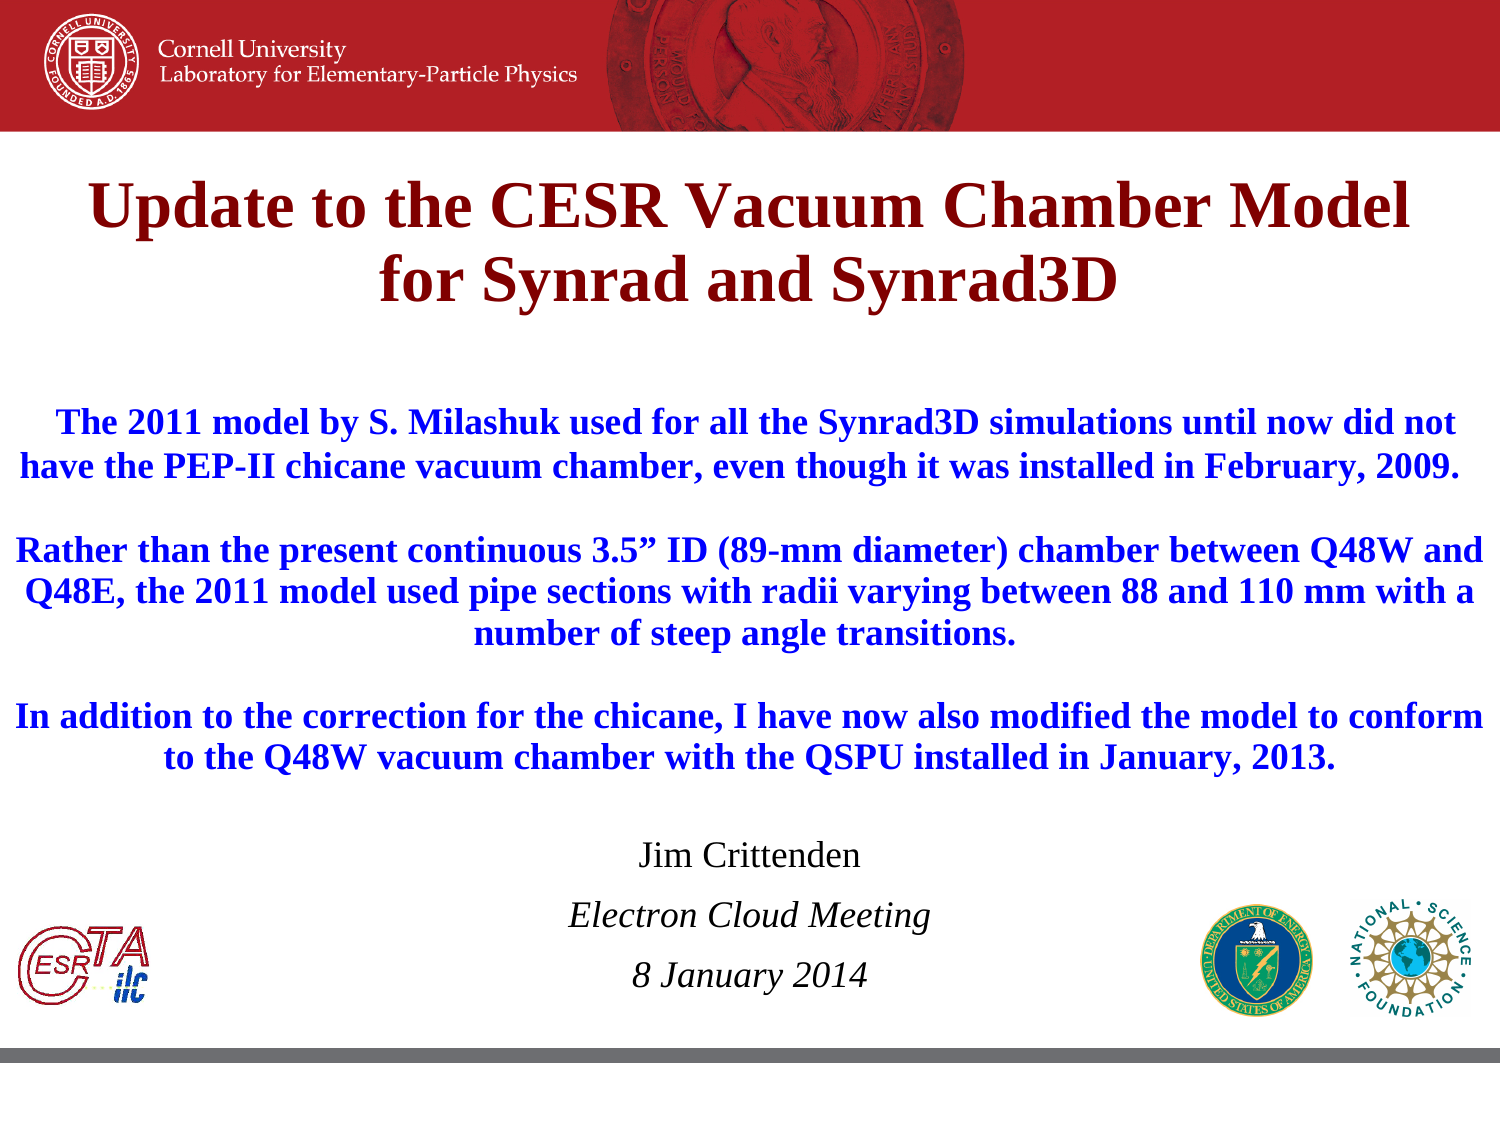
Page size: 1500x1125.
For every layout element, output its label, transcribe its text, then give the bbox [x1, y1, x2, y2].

title Update to the CESR Vacuum Chamber Model for Synrad and Synrad3D The 2011 model by S. Milashuk used for all the Synrad3D simulations until now did not have the PEP-II chicane vacuum chamber, even though it was installed in February, 2009. Rather than the present continuous 3.5” ID (89-mm diameter) chamber between Q48W and Q48E, the 2011 model used pipe sections with radii varying between 88 and 110 mm with a number of steep angle transitions. In addition to the correction for the chicane, I have now also modified the model to conform to the Q48W vacuum chamber with the QSPU installed in January, 2013. [0, 160, 1500, 786]
subtitle Jim Crittenden Electron Cloud Meeting 8 January 2014 [300, 825, 1201, 1002]
picture [8, 899, 151, 1036]
picture [1350, 899, 1471, 1017]
picture [1200, 904, 1313, 1017]
picture [0, 0, 1500, 132]
